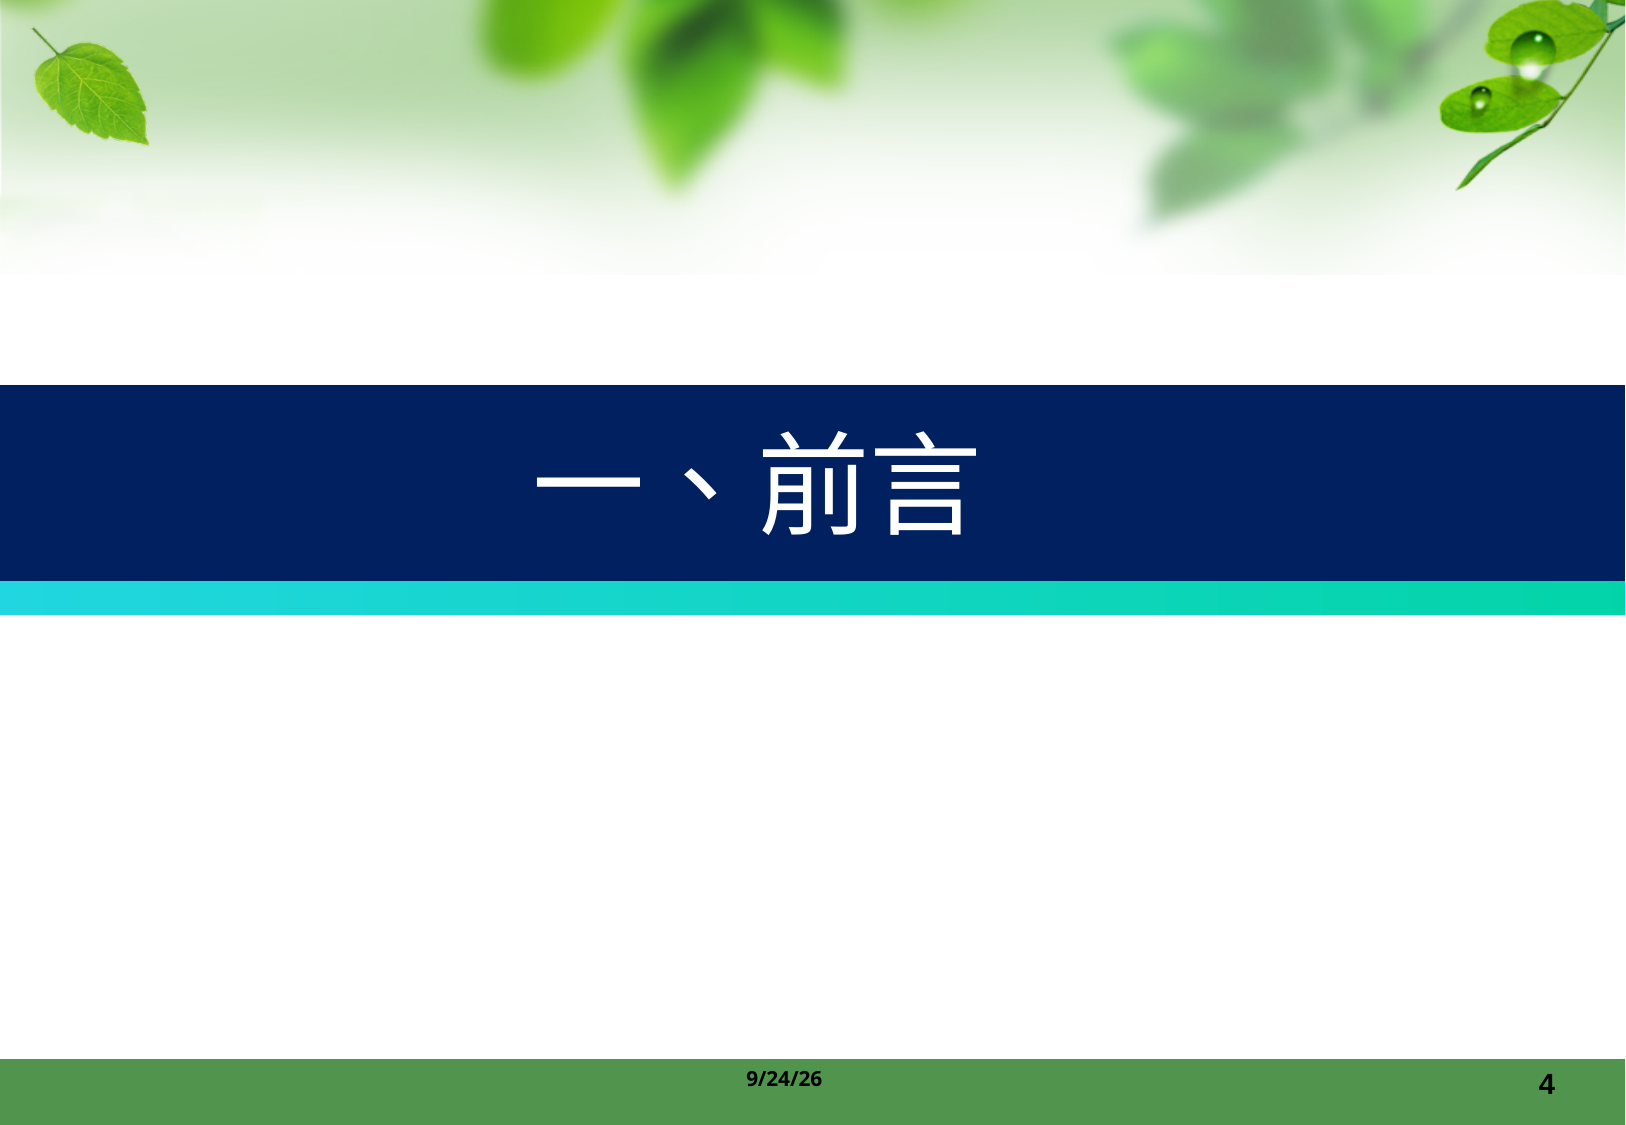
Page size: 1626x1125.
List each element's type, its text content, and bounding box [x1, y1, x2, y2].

text_box 一、前言 [517, 406, 1179, 559]
text_box [731, 1057, 1111, 1098]
text_box [1523, 1057, 1619, 1098]
text_box [0, 385, 1625, 614]
